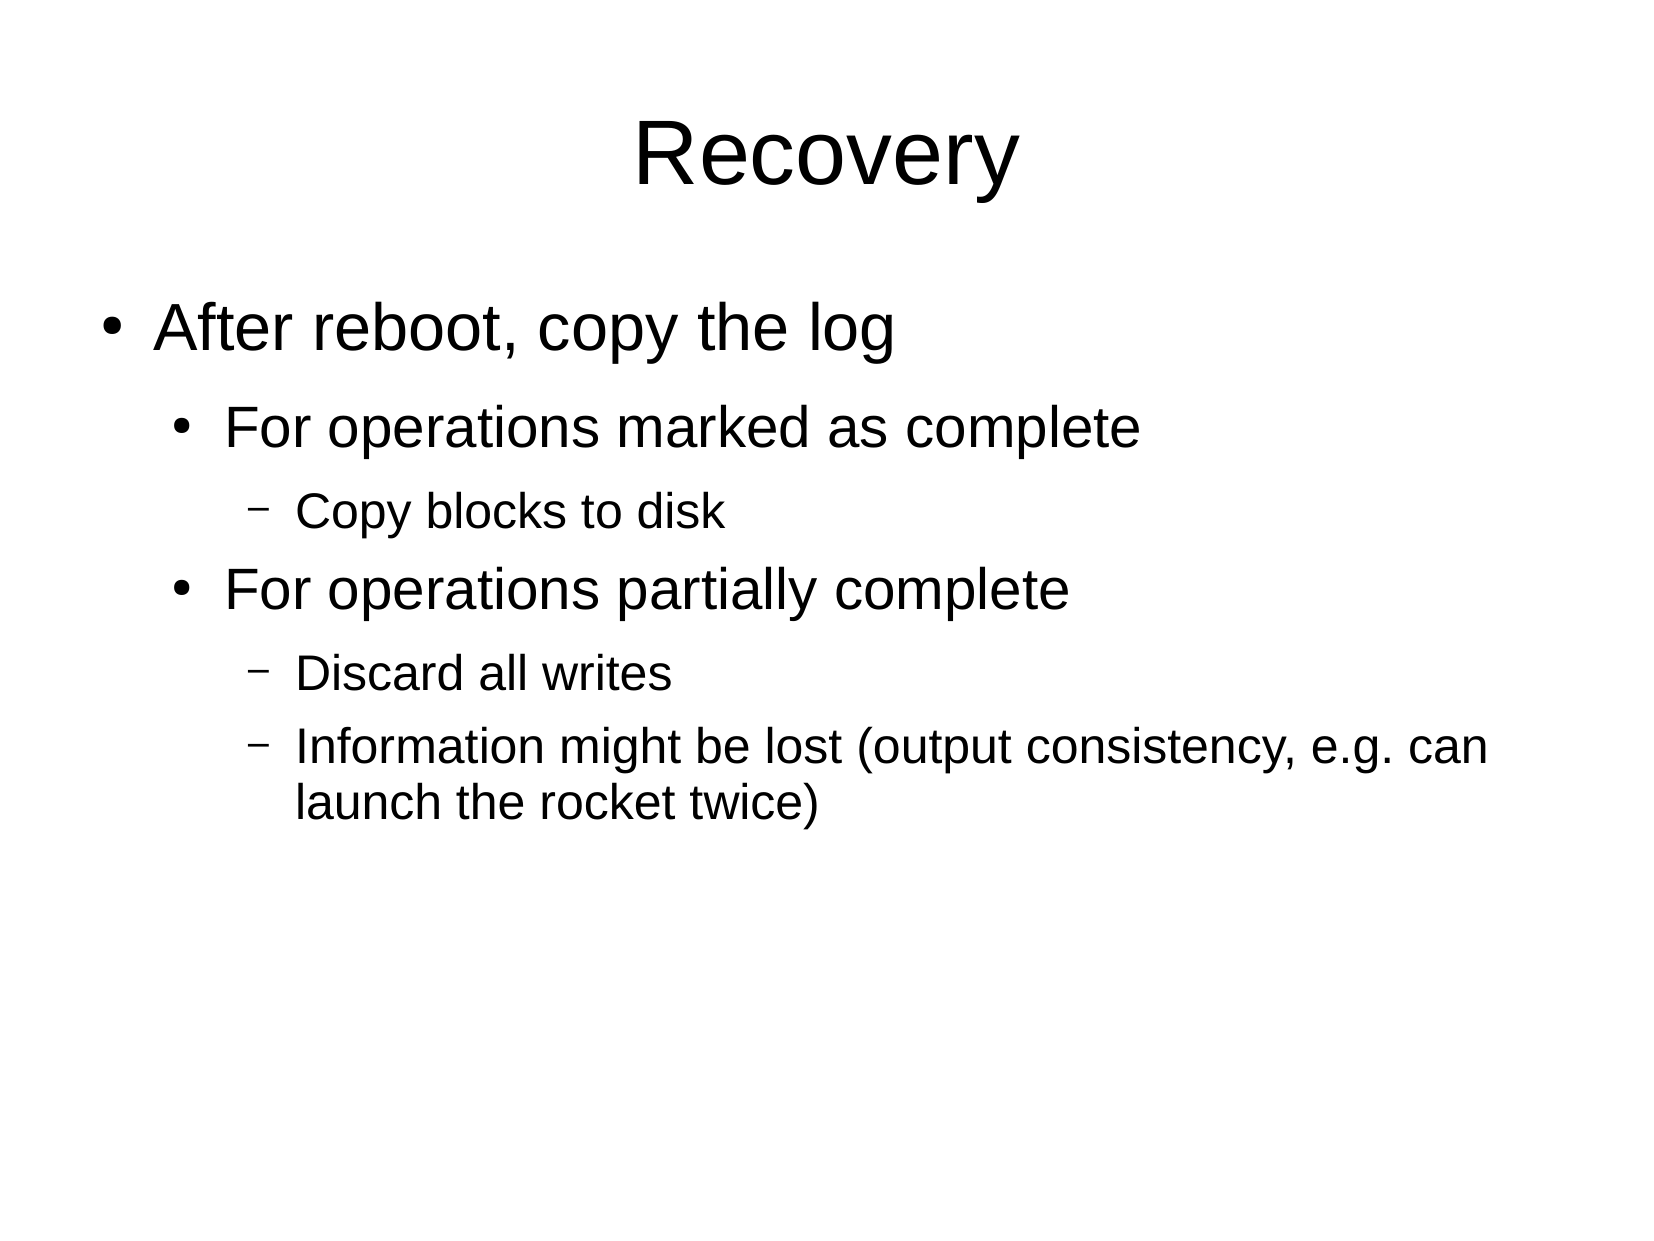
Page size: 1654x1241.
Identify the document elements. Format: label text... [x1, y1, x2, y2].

list After reboot, copy the log For operations marked as complete Copy blocks to disk For operations partially complete Discard all writes Information might be lost (output consistency, e.g. can launch the rocket twice) [82, 290, 1571, 1010]
title Recovery [82, 49, 1571, 257]
